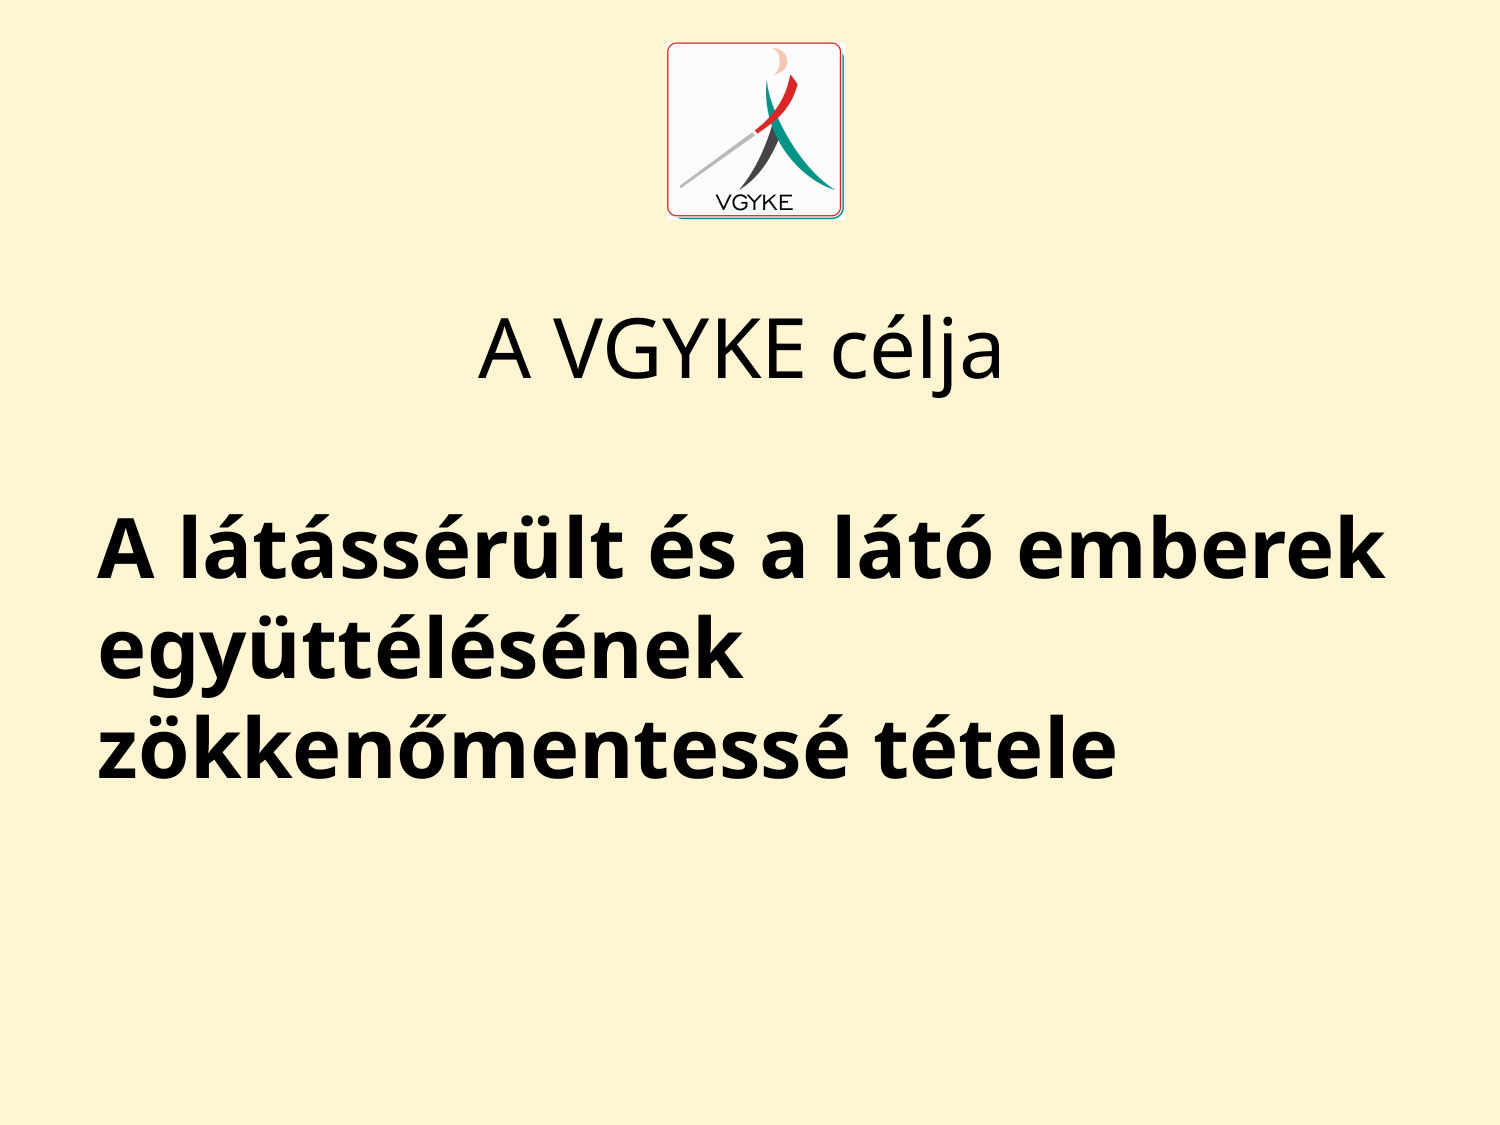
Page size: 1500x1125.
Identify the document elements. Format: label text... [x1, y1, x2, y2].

picture [667, 42, 845, 220]
text_box A VGYKE célja A látássérült és a látó emberek együttélésének zökkenőmentessé tétele [67, 54, 1418, 1036]
